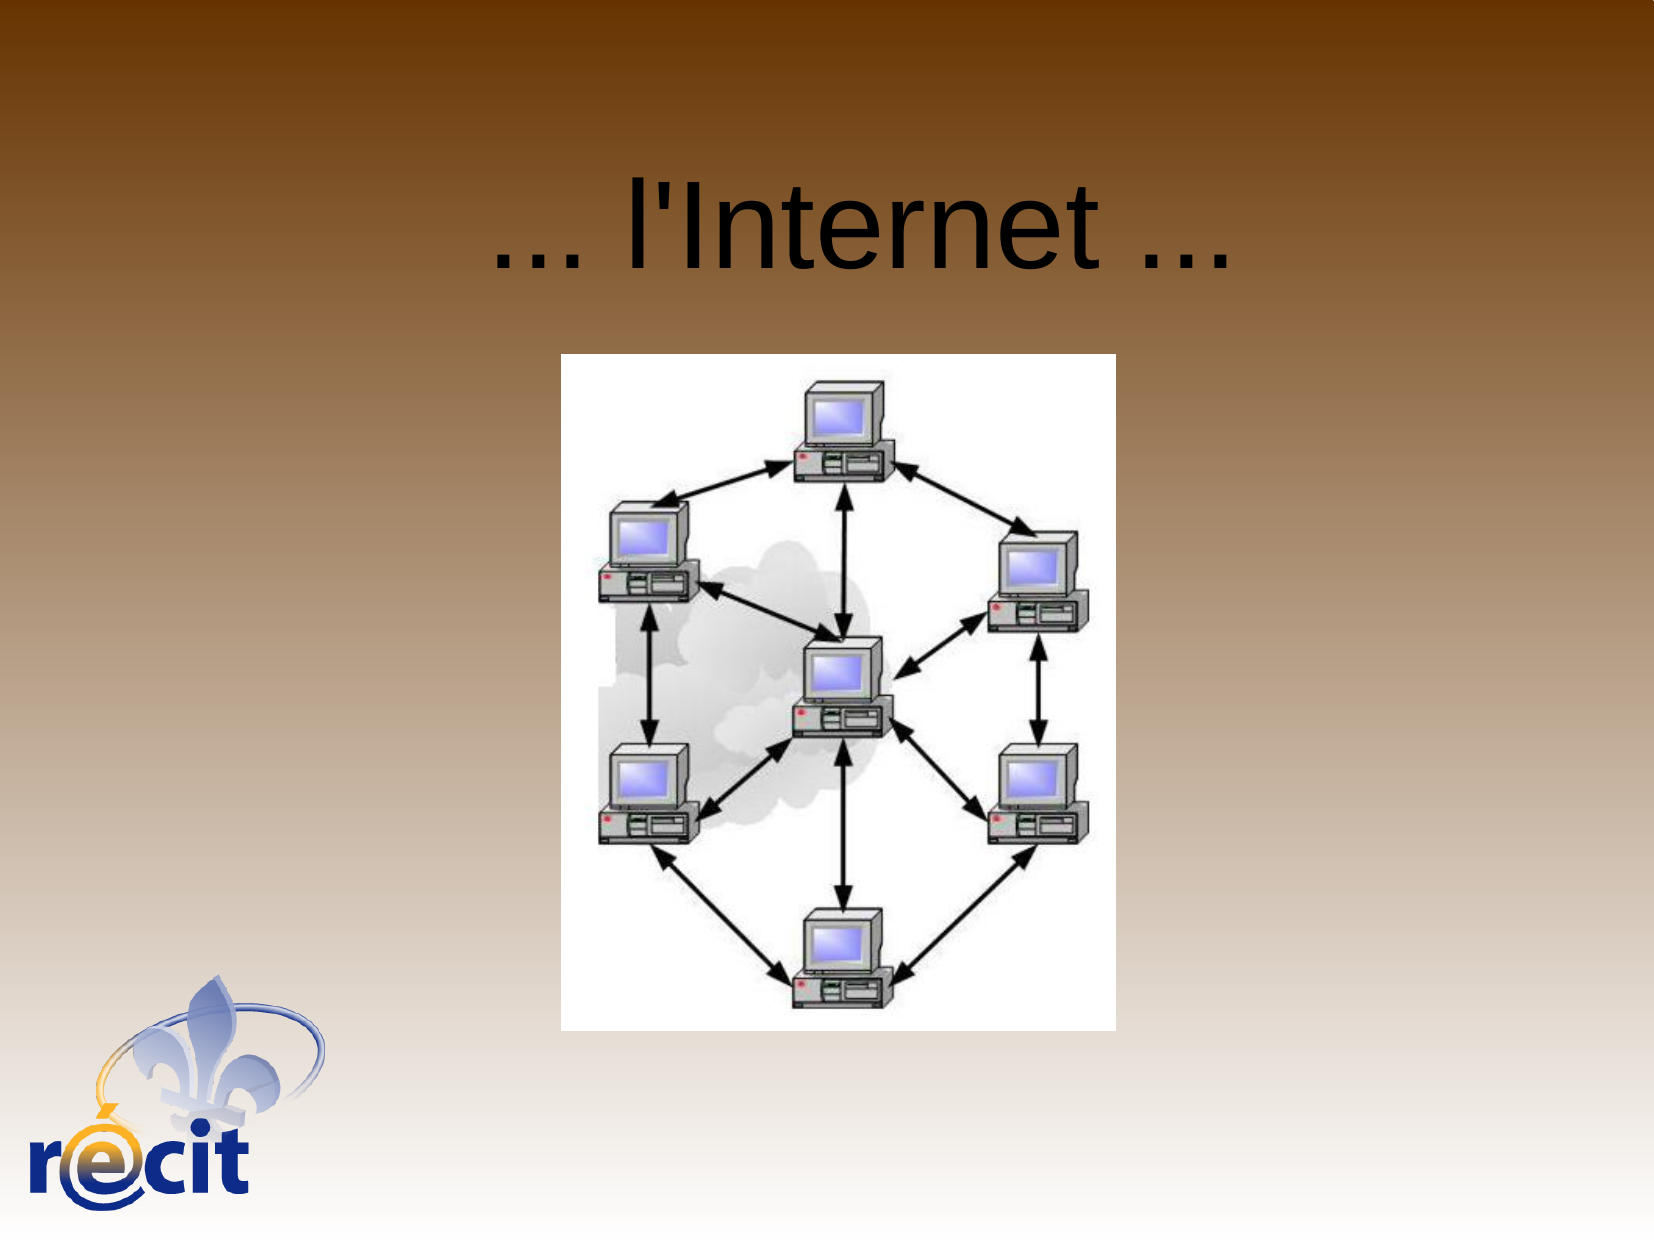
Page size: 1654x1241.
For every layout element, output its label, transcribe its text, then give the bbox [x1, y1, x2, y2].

text_box ... l'Internet ... [471, 147, 1447, 303]
picture [29, 974, 325, 1211]
picture [561, 354, 1116, 1031]
